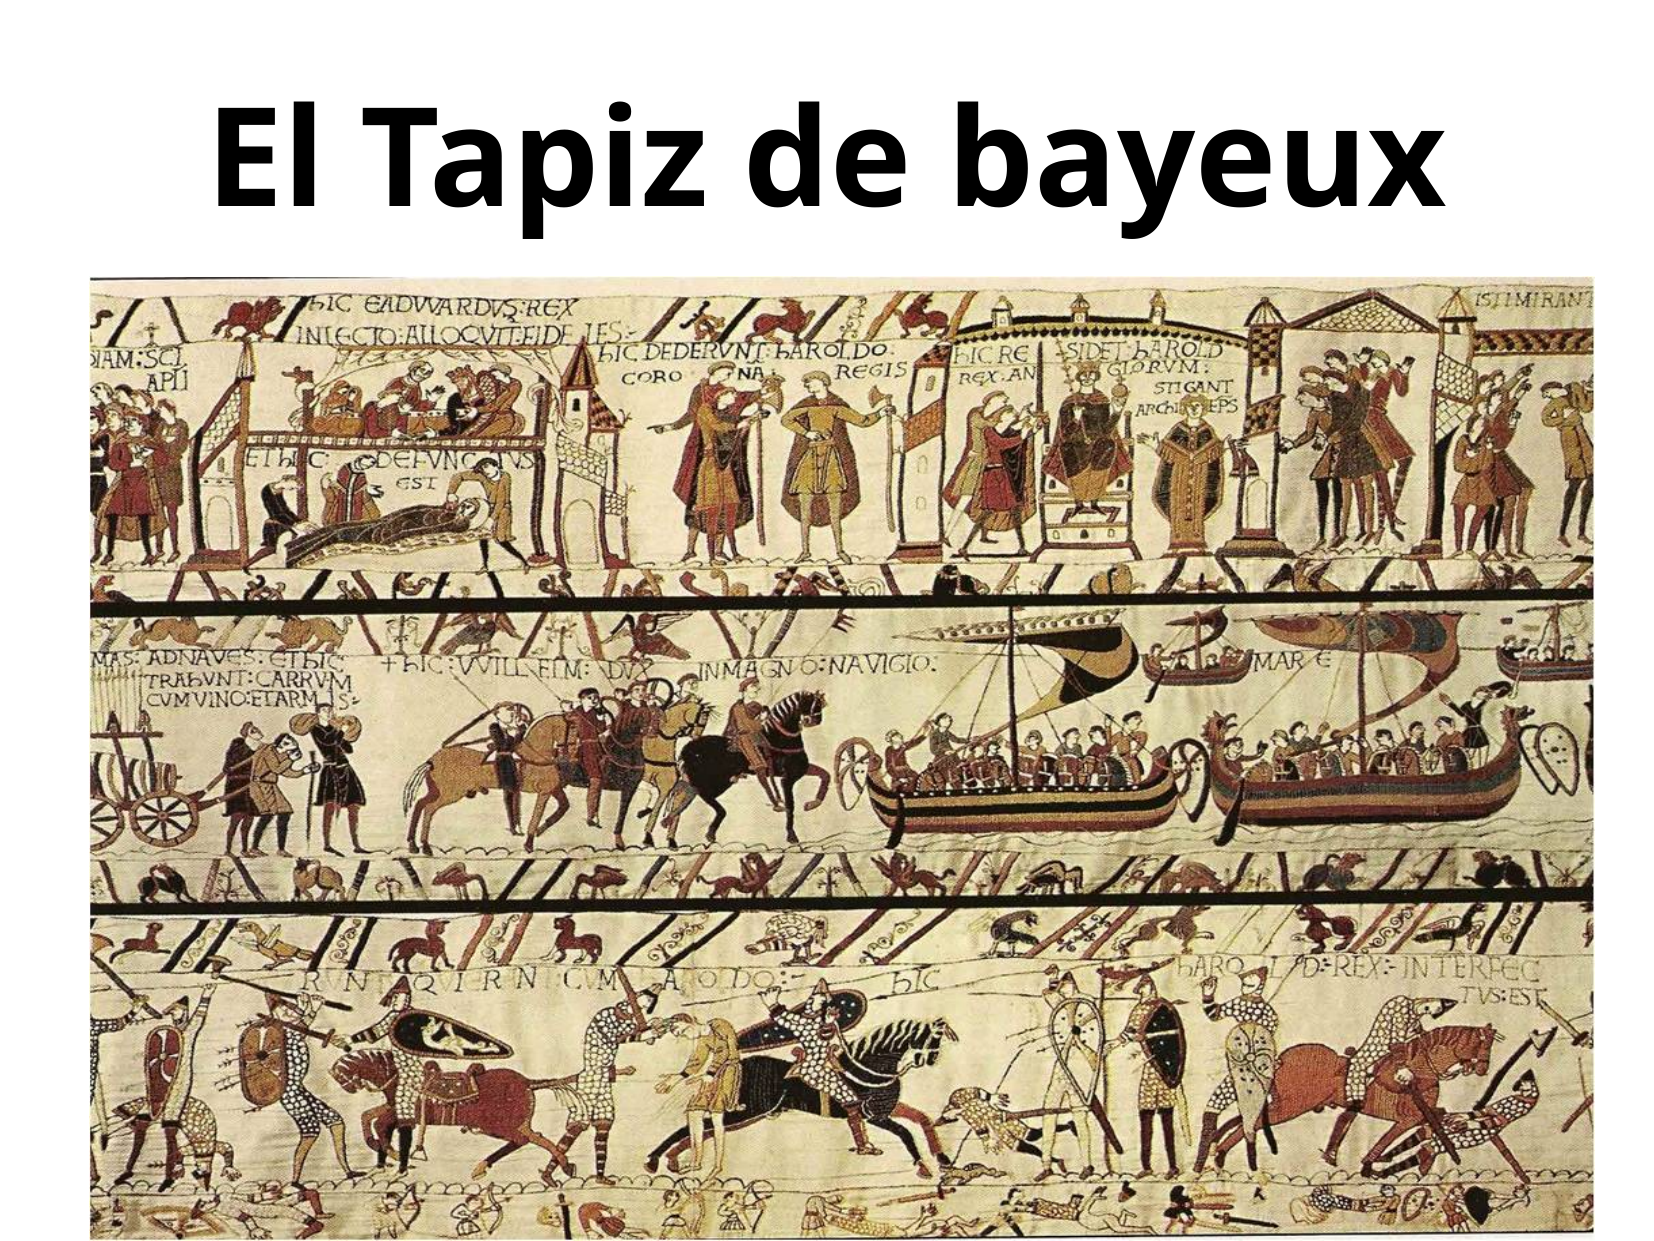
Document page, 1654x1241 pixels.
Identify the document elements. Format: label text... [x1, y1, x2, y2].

picture [89, 276, 1595, 1241]
title El Tapiz de bayeux [82, 56, 1571, 250]
